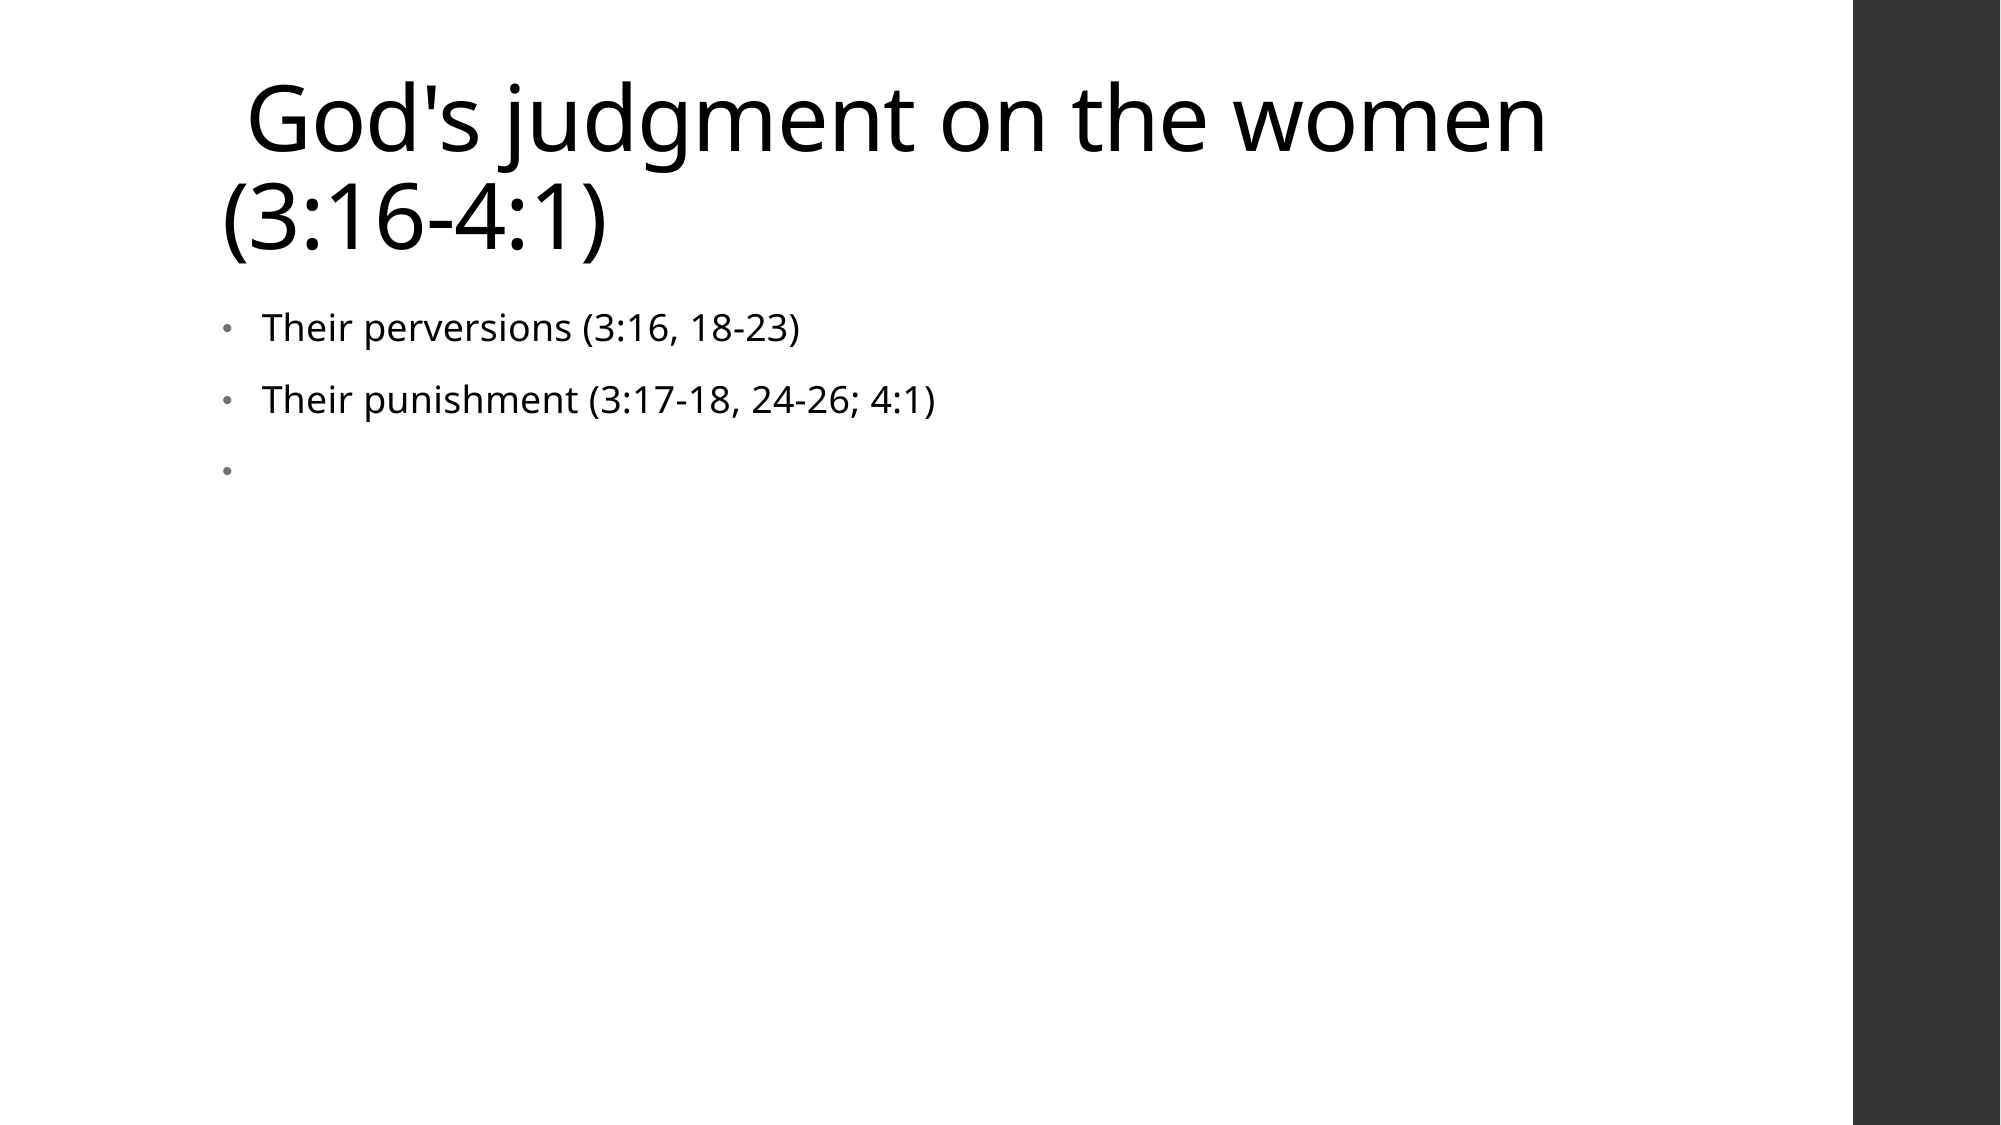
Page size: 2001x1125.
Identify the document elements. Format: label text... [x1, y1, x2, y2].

list Their perversions (3:16, 18-23) Their punishment (3:17-18, 24-26; 4:1) [206, 299, 1617, 1014]
title God's judgment on the women (3:16-4:1) [206, 60, 1797, 278]
